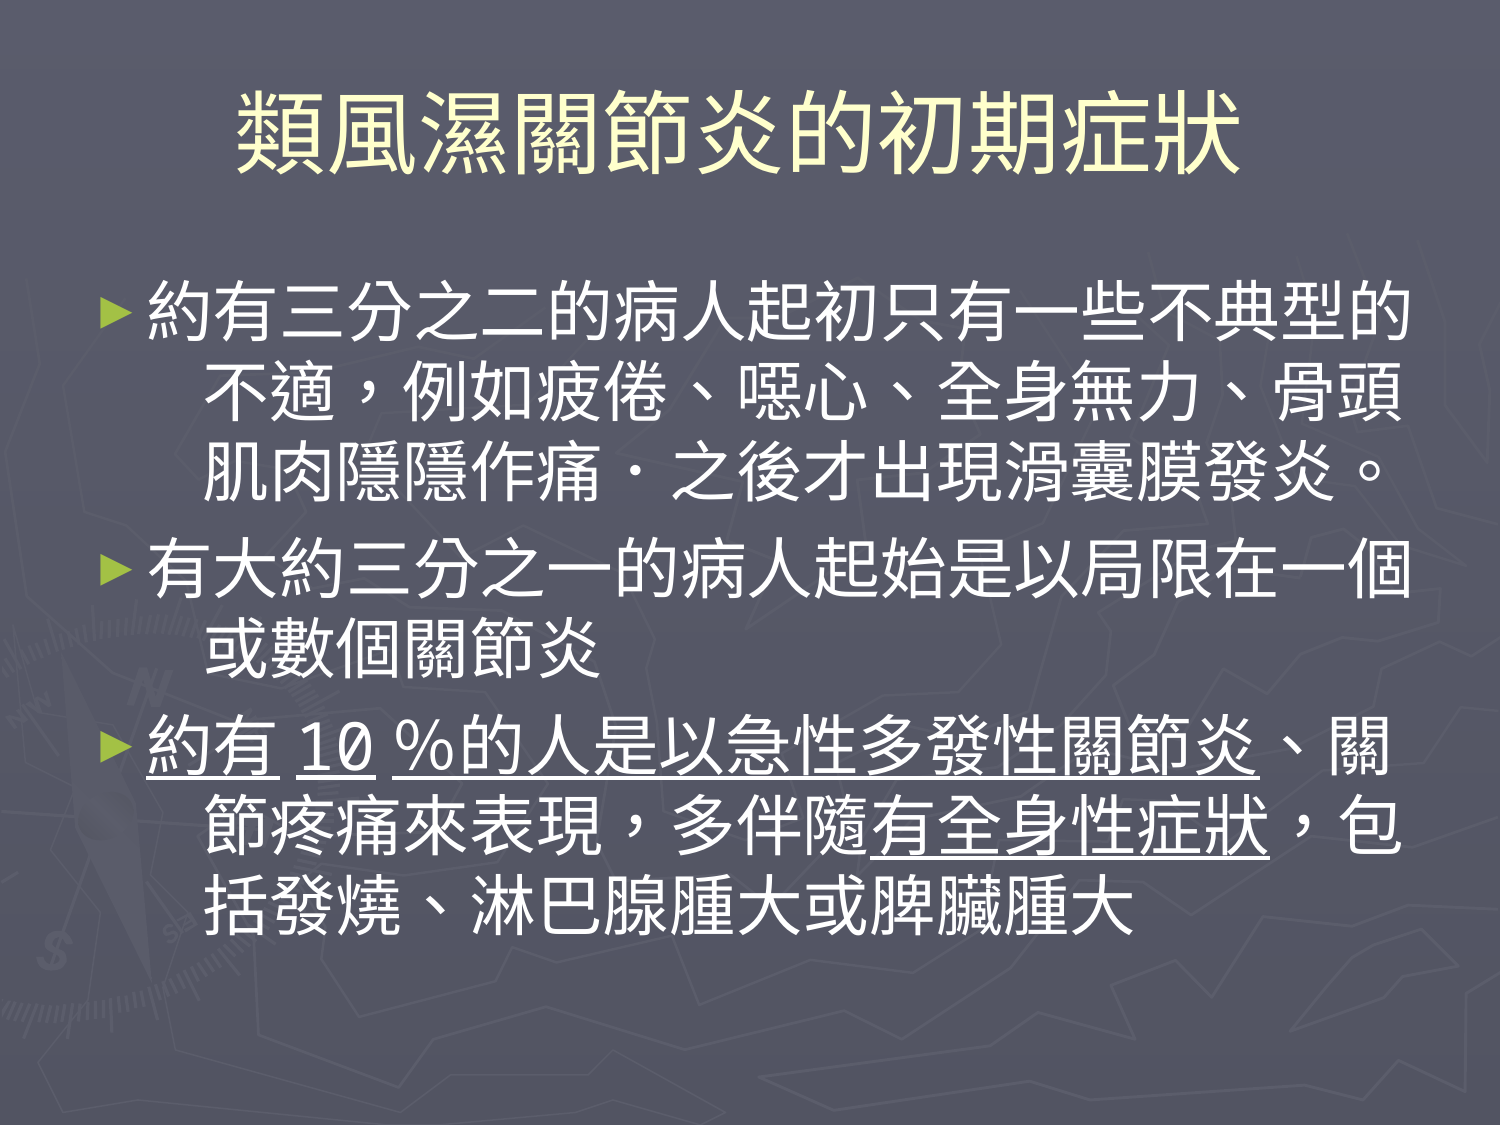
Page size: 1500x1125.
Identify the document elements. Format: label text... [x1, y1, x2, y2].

list 約有三分之二的病人起初只有一些不典型的不適，例如疲倦、噁心、全身無力、骨頭肌肉隱隱作痛．之後才出現滑囊膜發炎。 有大約三分之一的病人起始是以局限在一個或數個關節炎 約有10％的人是以急性多發性關節炎、關節疼痛來表現，多伴隨有全身性症狀，包括發燒、淋巴腺腫大或脾臟腫大 [75, 262, 1447, 1094]
title 類風濕關節炎的初期症狀 [49, 37, 1451, 225]
